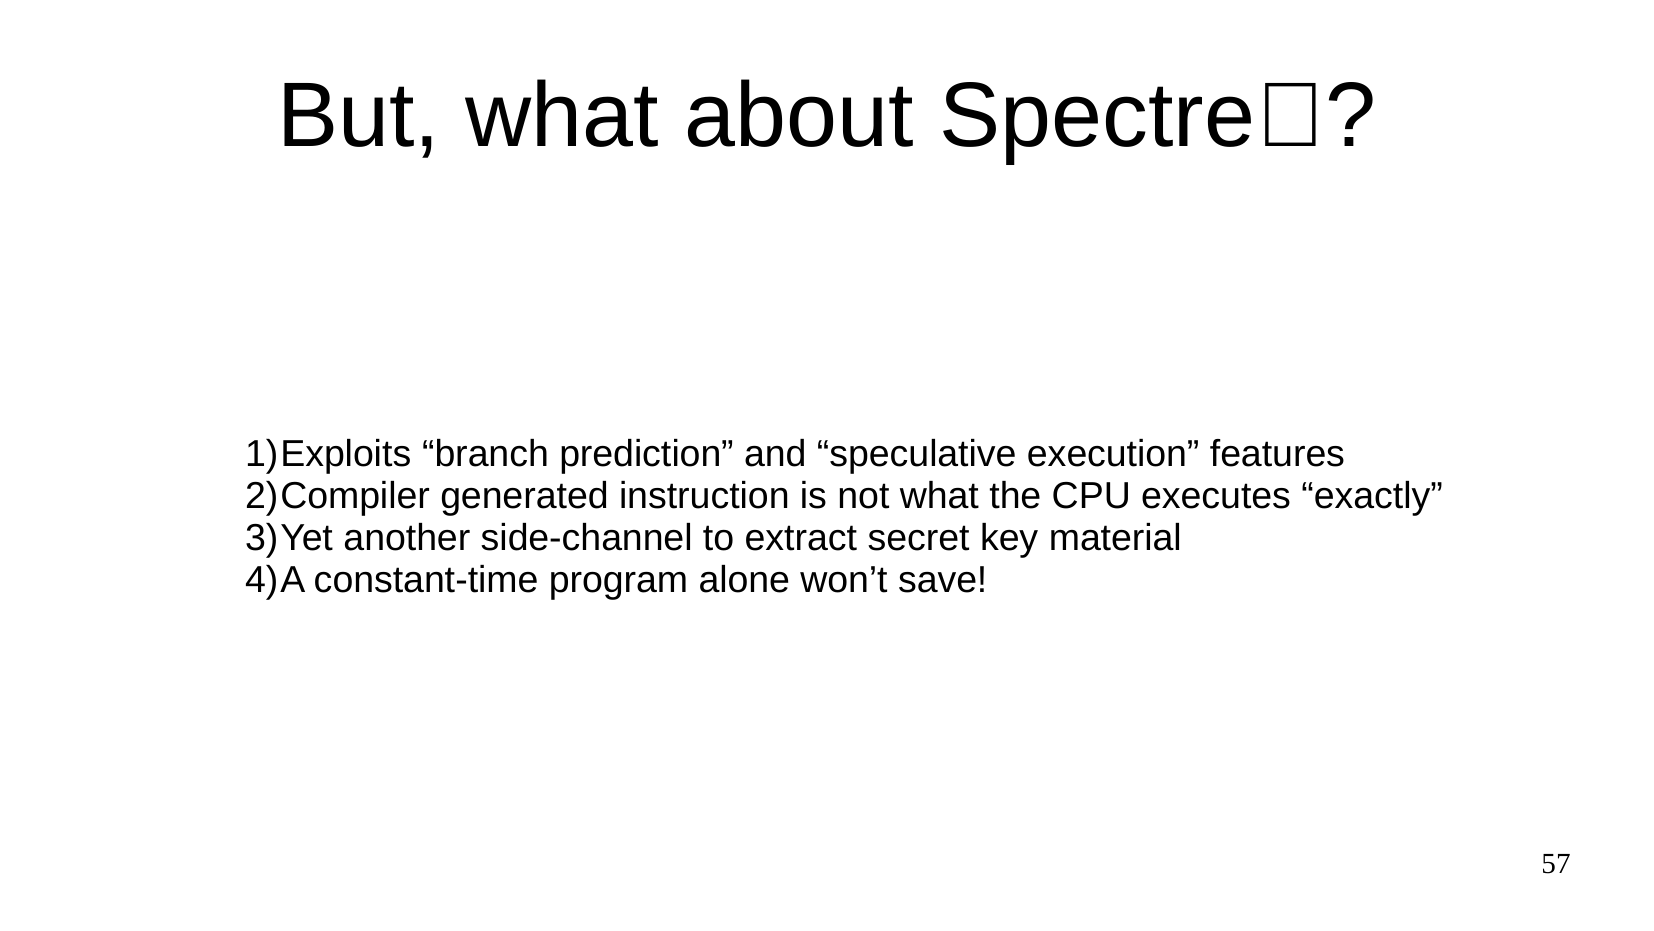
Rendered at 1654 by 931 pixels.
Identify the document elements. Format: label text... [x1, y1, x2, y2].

text_box Exploits “branch prediction” and “speculative execution” features Compiler generated instruction is not what the CPU executes “exactly” Yet another side-channel to extract secret key material A constant-time program alone won’t save! [230, 425, 1471, 608]
title But, what about Spectre🐘? [82, 37, 1571, 193]
